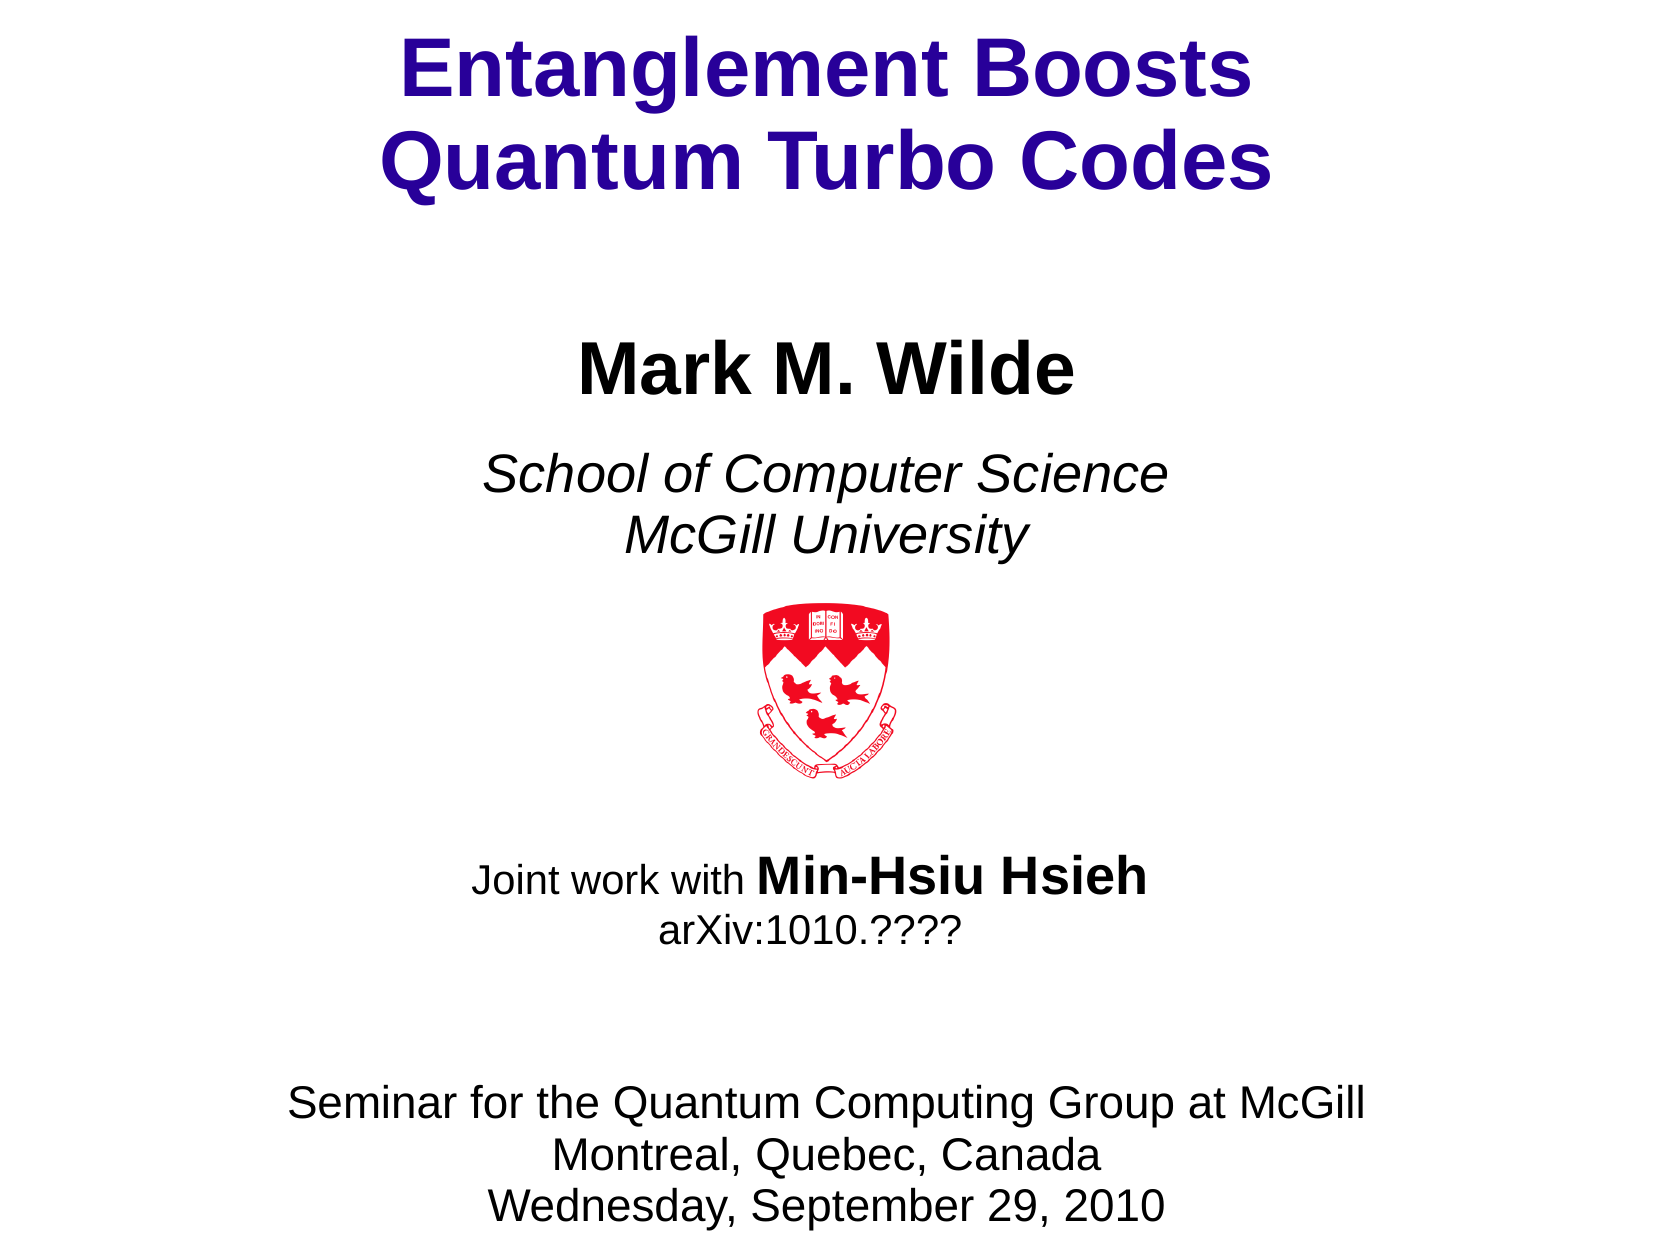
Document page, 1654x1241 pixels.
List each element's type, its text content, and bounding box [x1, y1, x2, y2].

text_box School of Computer Science McGill University [0, 436, 1654, 573]
picture [722, 586, 932, 795]
text_box Joint work with Min-Hsiu Hsieh arXiv:1010.???? [456, 838, 1163, 1007]
text_box Entanglement Boosts Quantum Turbo Codes [0, 13, 1654, 216]
text_box Mark M. Wilde [0, 318, 1654, 418]
text_box Seminar for the Quantum Computing Group at McGill Montreal, Quebec, Canada Wednesday, September 29, 2010 [0, 1069, 1654, 1239]
